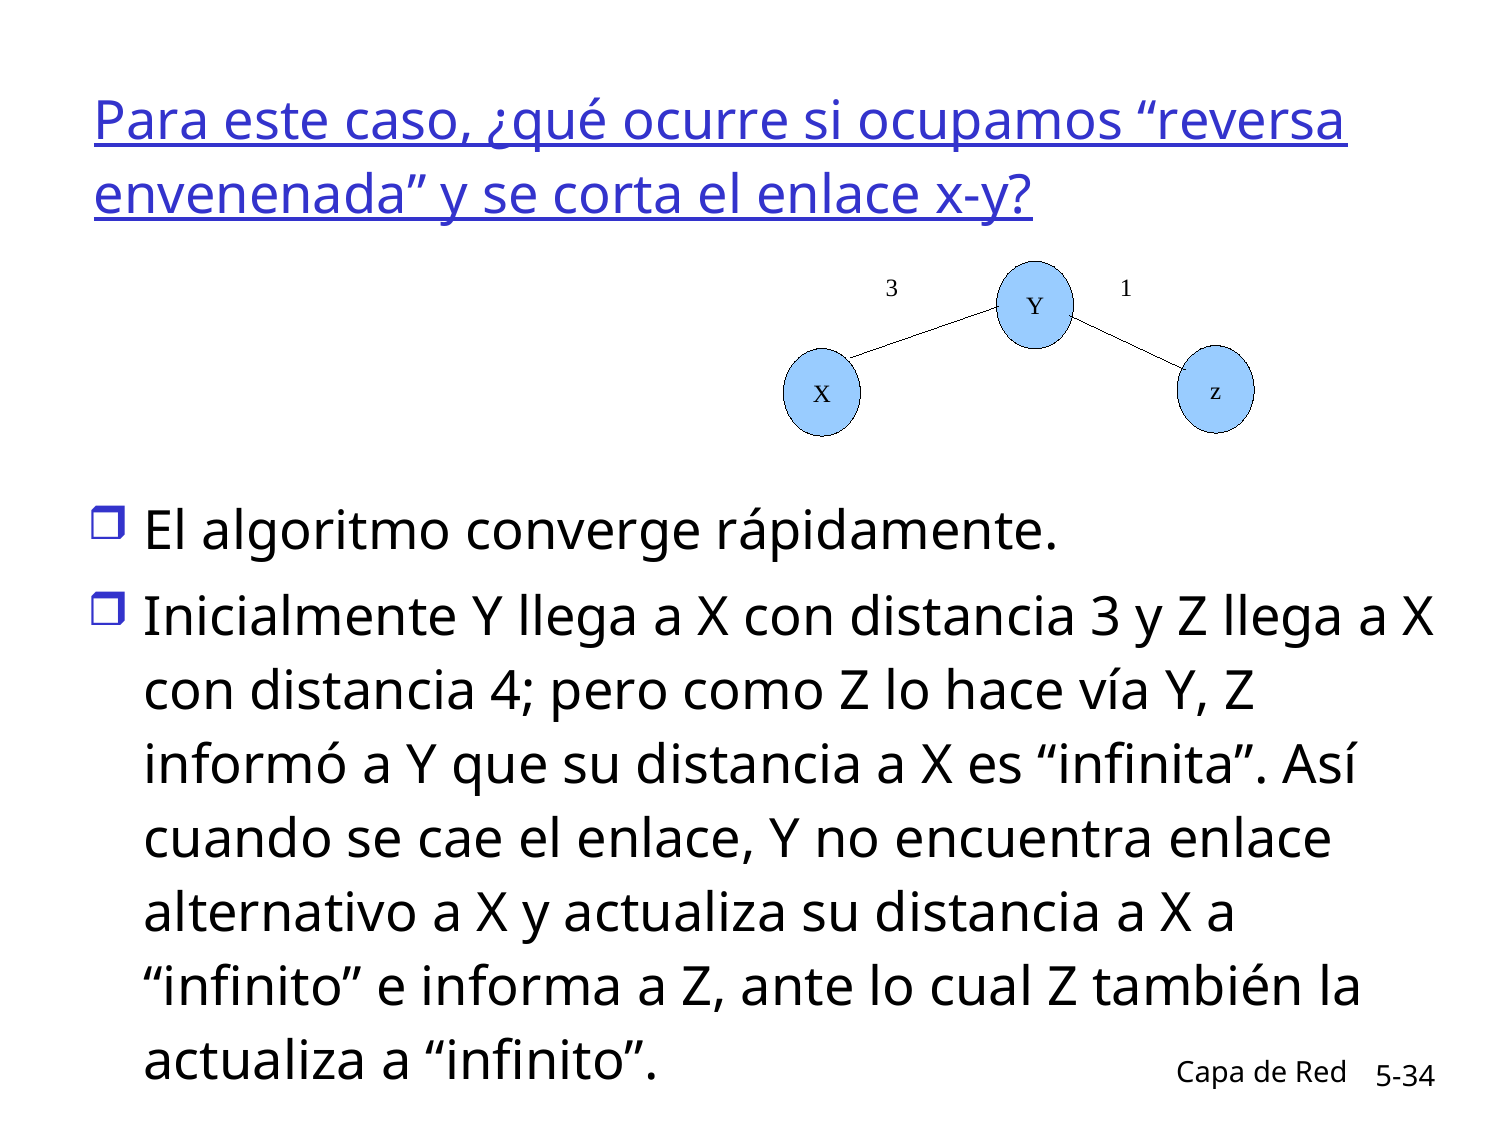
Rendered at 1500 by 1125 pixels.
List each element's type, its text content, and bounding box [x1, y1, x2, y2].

title Para este caso, ¿qué ocurre si ocupamos “reversa envenenada” y se corta el enlace x-y? [93, 95, 1369, 216]
text_box Y [996, 261, 1074, 349]
text_box 1 [1104, 264, 1167, 355]
list El algoritmo converge rápidamente. Inicialmente Y llega a X con distancia 3 y Z llega a X con distancia 4; pero como Z lo hace vía Y, Z informó a Y que su distancia a X es “infinita”. Así cuando se cae el enlace, Y no encuentra enlace alternativo a X y actualiza su distancia a X a “infinito” e informa a Z, ante lo cual Z también la actualiza a “infinito”. [87, 491, 1463, 924]
text_box X [783, 348, 861, 437]
text_box 3 [870, 264, 933, 355]
text_box z [1177, 345, 1255, 434]
